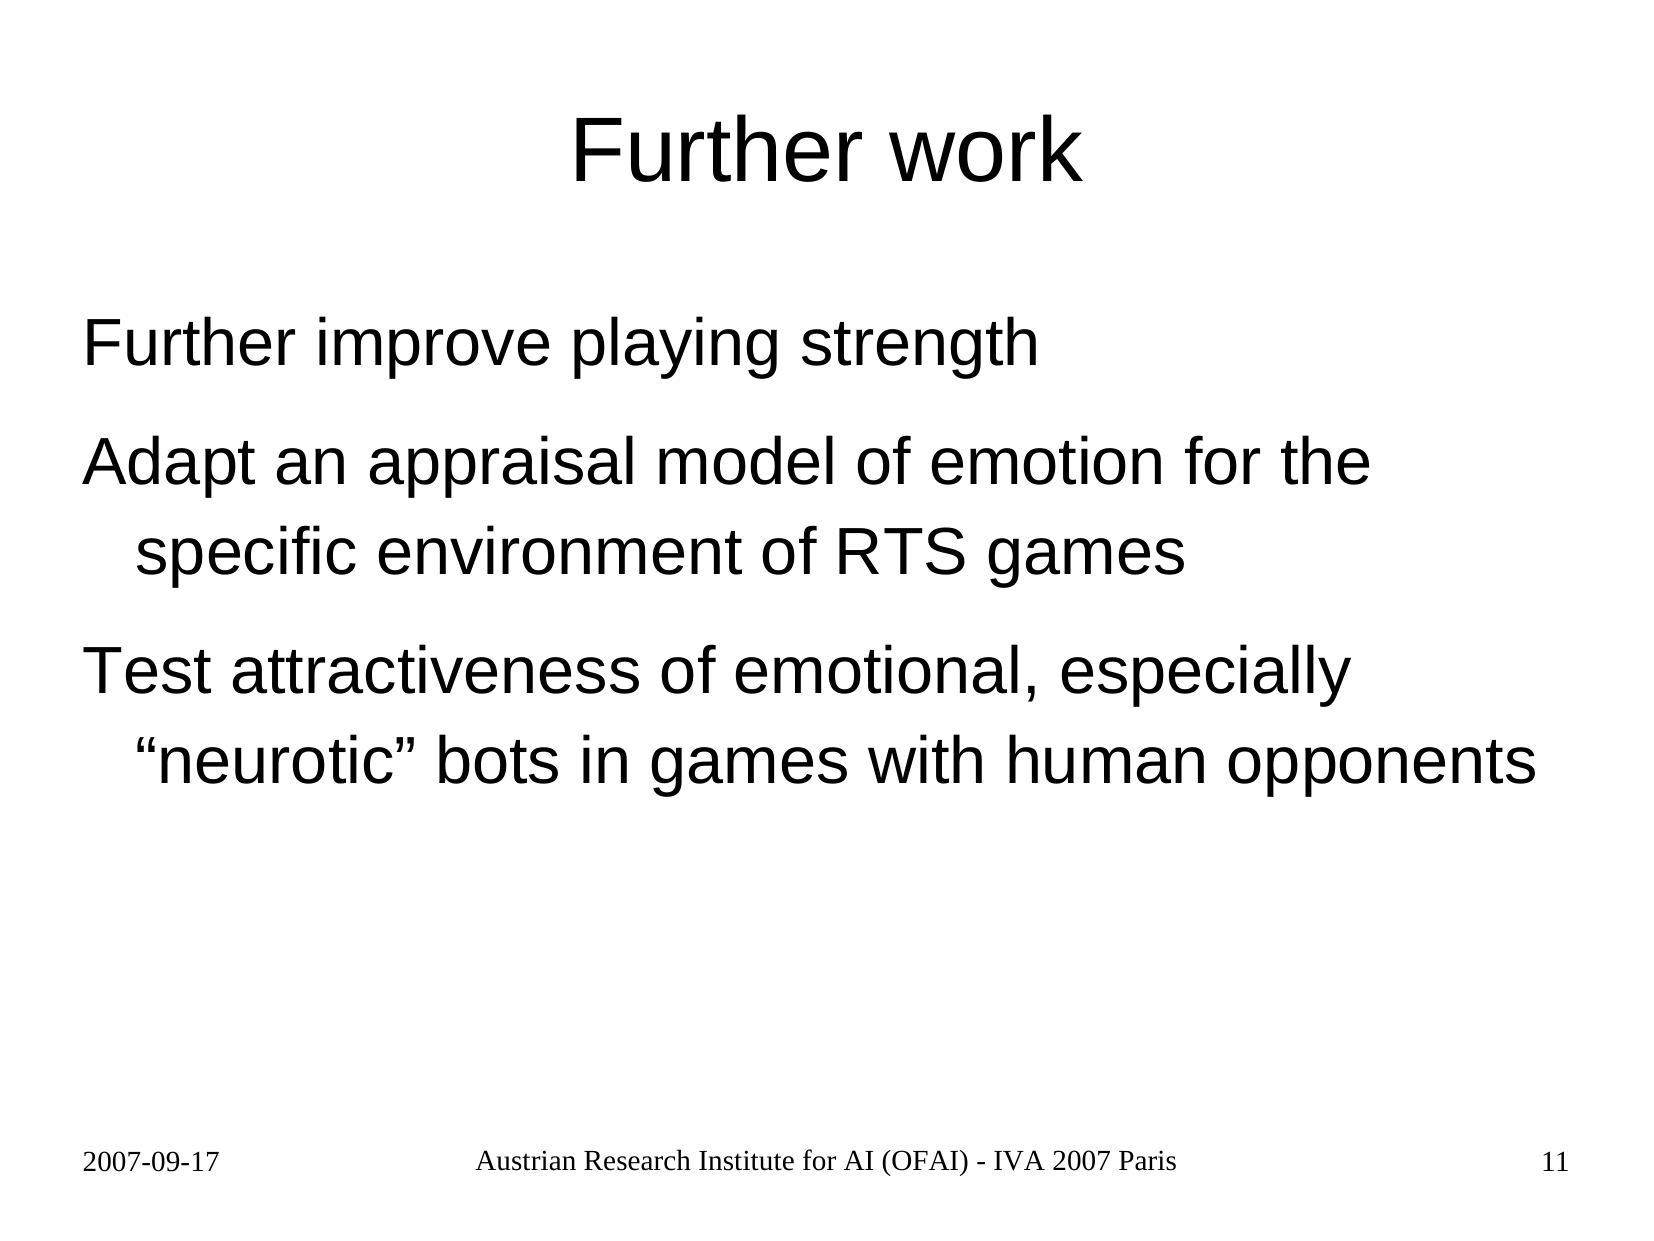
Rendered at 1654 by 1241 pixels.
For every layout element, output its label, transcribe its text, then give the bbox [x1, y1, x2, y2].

title Further work [82, 49, 1571, 257]
list Further improve playing strength Adapt an appraisal model of emotion for the specific environment of RTS games Test attractiveness of emotional, especially “neurotic” bots in games with human opponents [82, 290, 1571, 1123]
